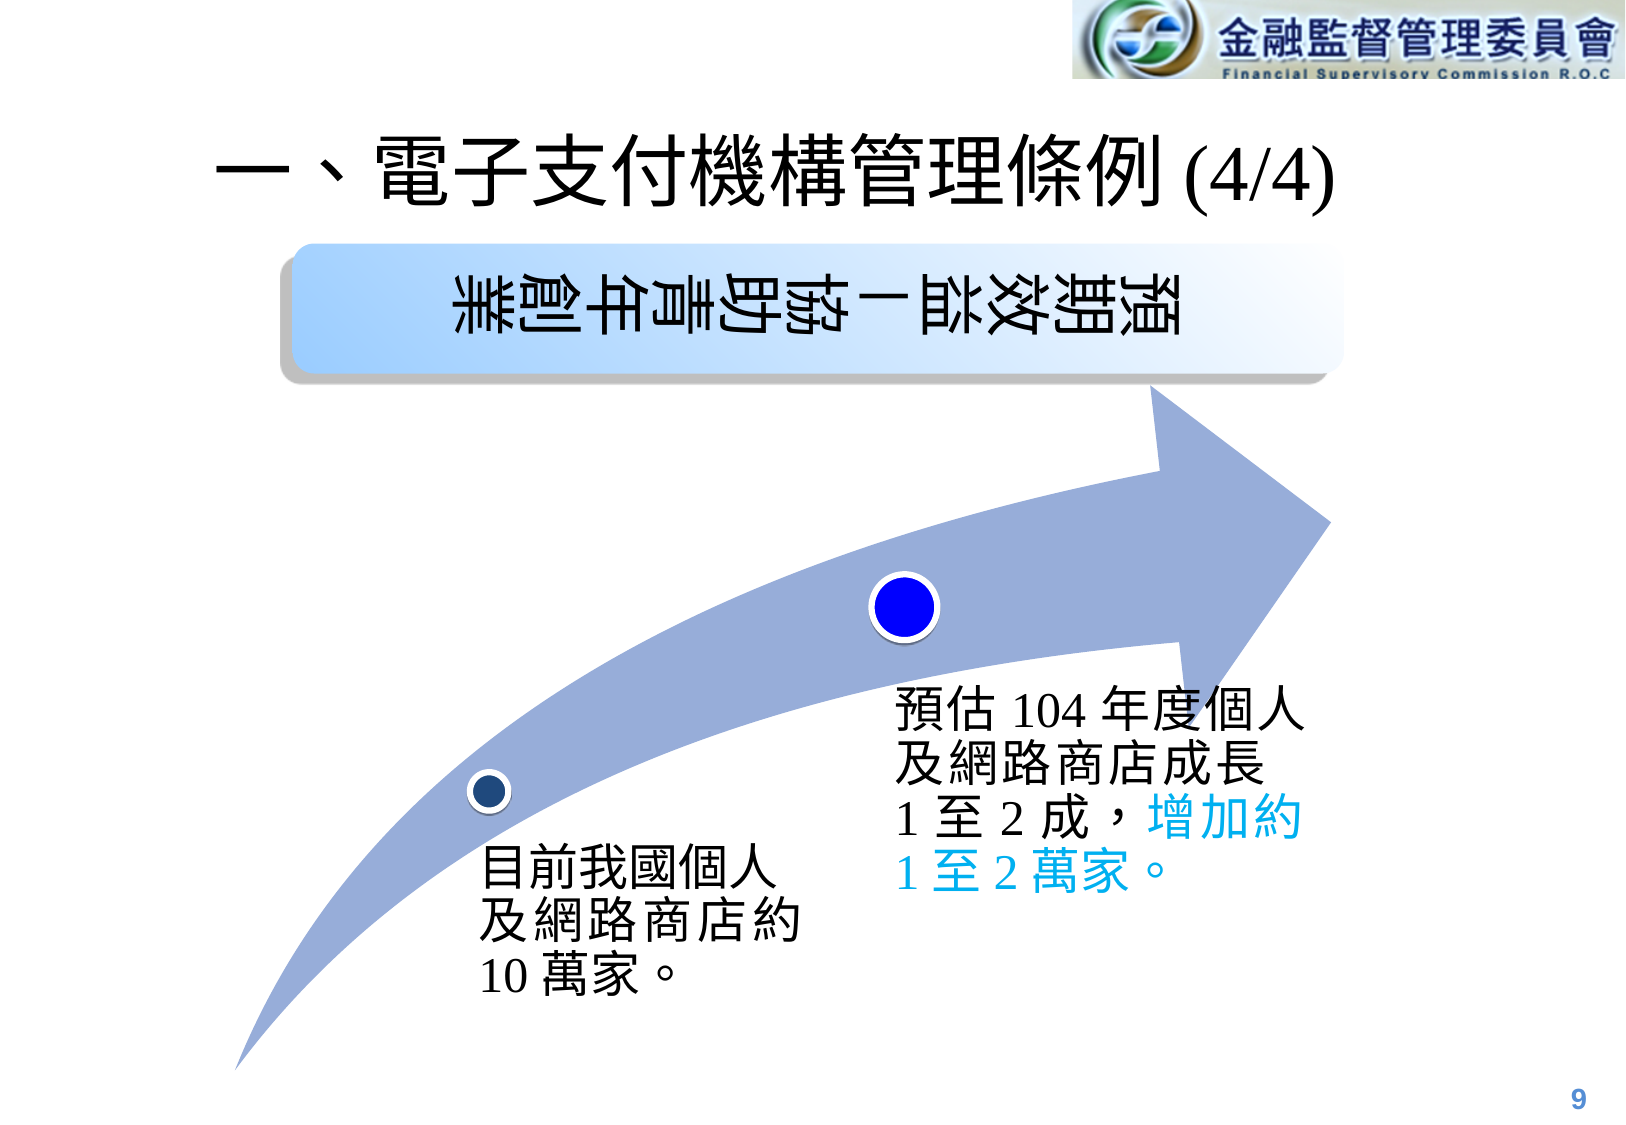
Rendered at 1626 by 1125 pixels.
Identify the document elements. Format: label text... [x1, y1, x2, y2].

text_box 預估104年度個人及網路商店成長 1至2成，增加約 1至2萬家。 [859, 684, 1307, 1012]
text_box 目前我國個人及網路商店約10萬家。 [458, 841, 815, 1036]
text_box 預期效益－協助青年創業 [292, 243, 1345, 374]
text_box [234, 385, 1332, 1071]
text_box 一、電子支付機構管理條例(4/4) [198, 114, 1439, 224]
text_box 9 [1533, 1071, 1625, 1125]
